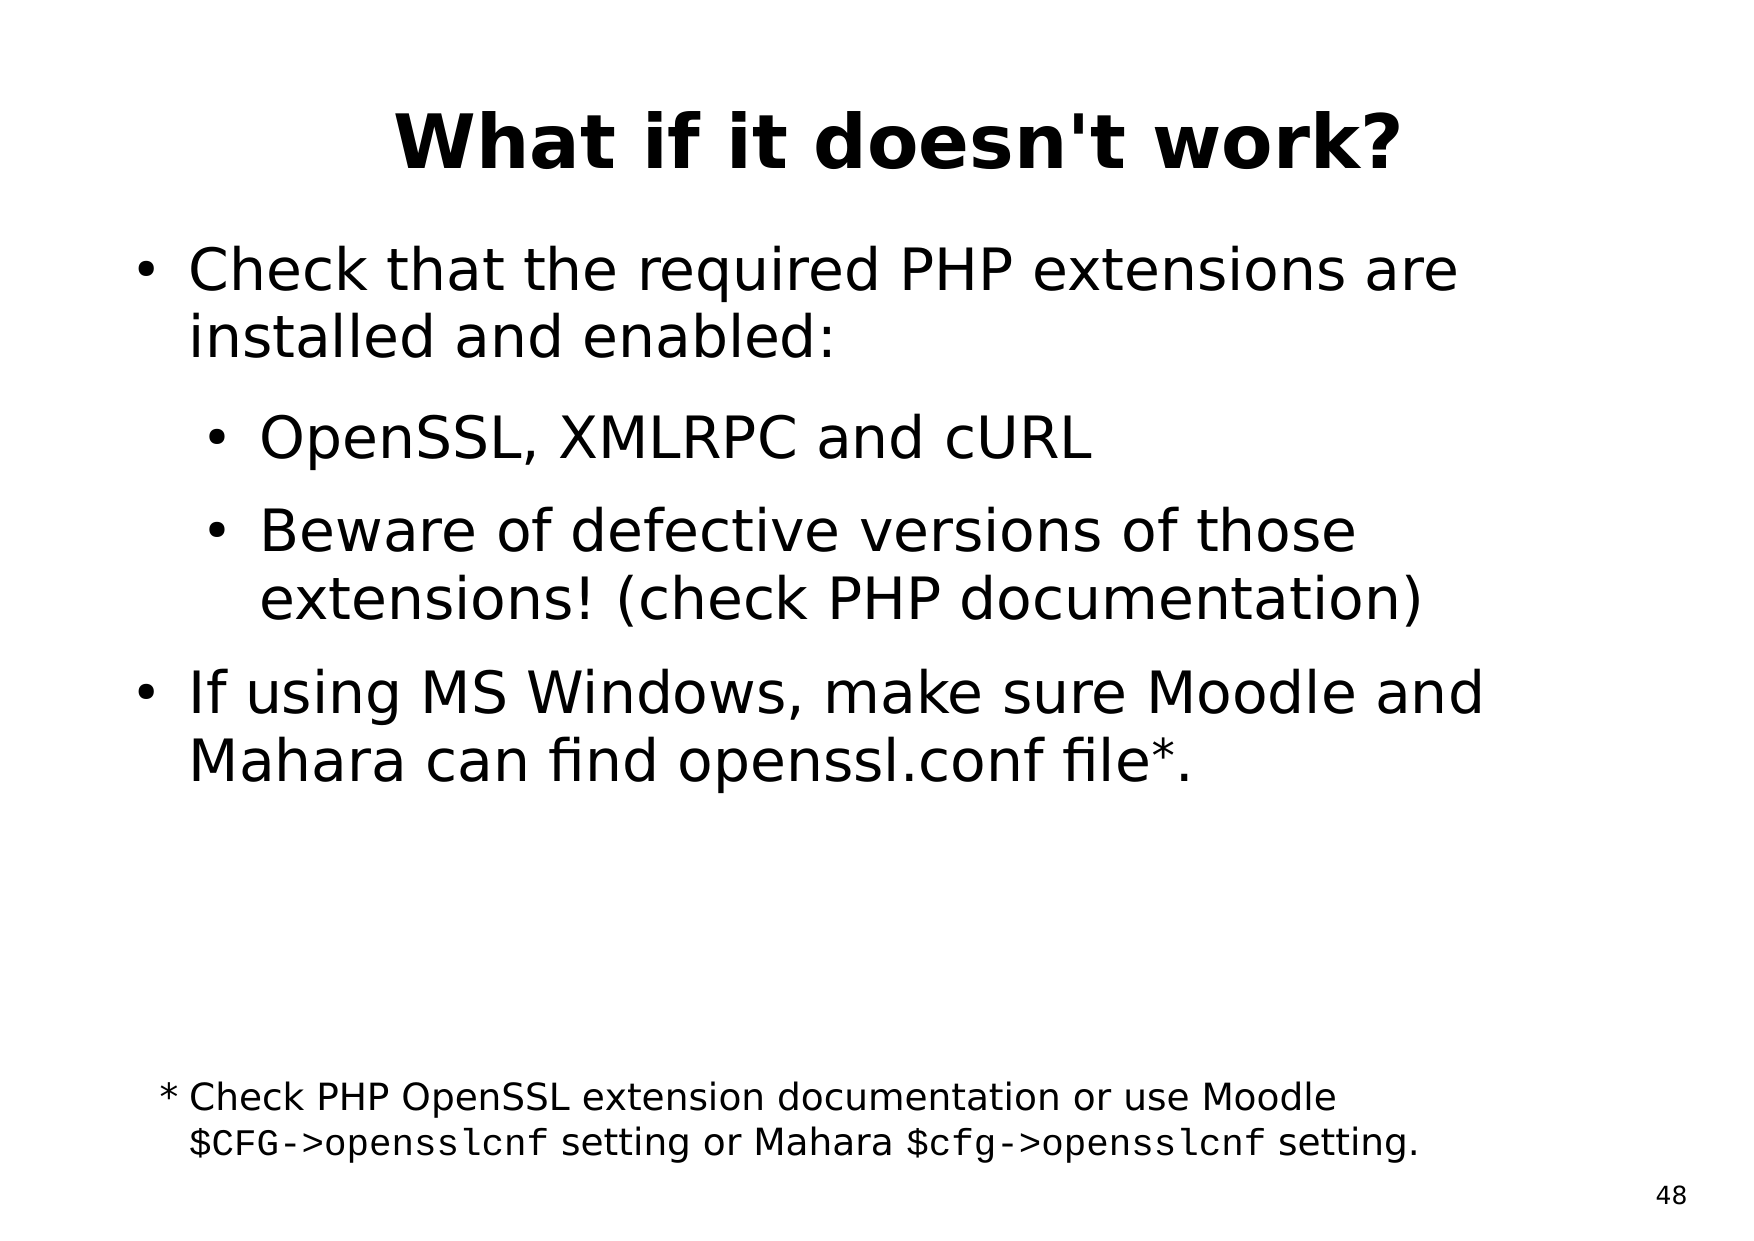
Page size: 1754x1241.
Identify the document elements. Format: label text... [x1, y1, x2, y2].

title What if it doesn't work? [59, 34, 1713, 242]
text_box * Check PHP OpenSSL extension documentation or use Moodle $CFG->opensslcnf setting or Mahara $cfg->opensslcnf setting. [144, 1065, 1613, 1171]
list Check that the required PHP extensions are installed and enabled: OpenSSL, XMLRPC and cURL Beware of defective versions of those extensions! (check PHP documentation) If using MS Windows, make sure Moodle and Mahara can find openssl.conf file*. [118, 236, 1654, 901]
